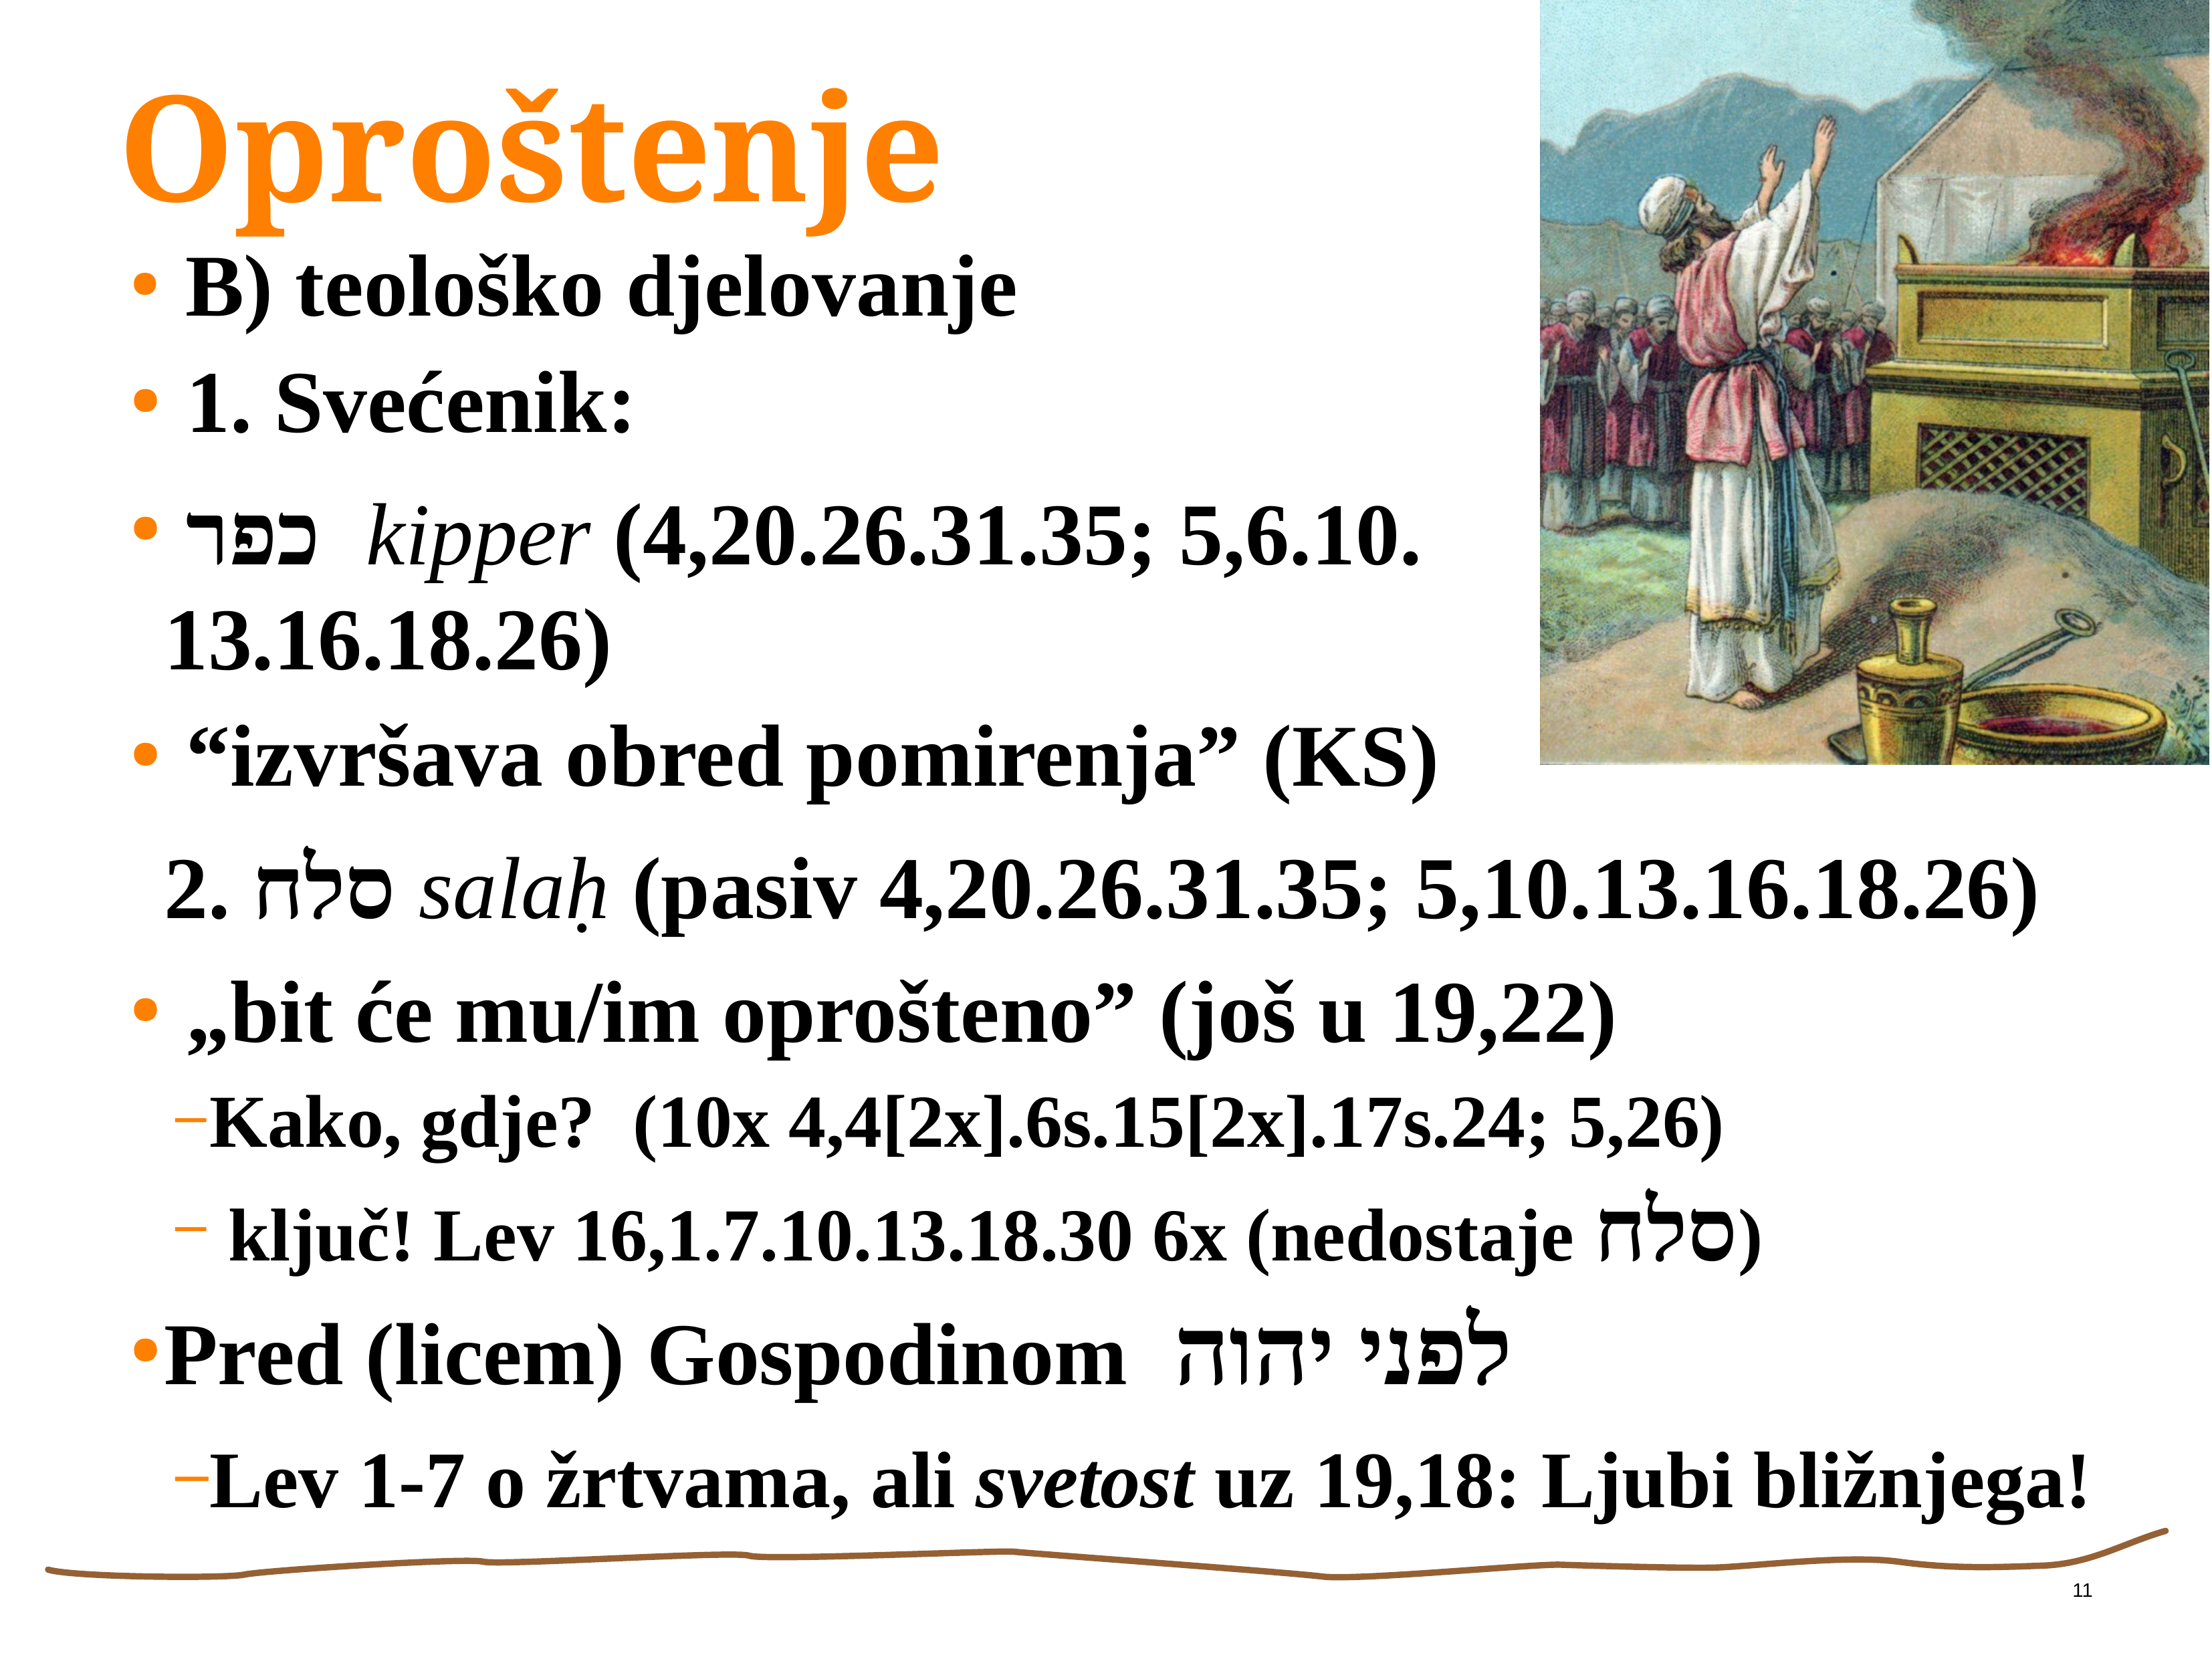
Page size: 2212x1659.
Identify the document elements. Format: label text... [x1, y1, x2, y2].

picture [1540, 0, 2209, 765]
list B) teološko djelovanje 1. Svećenik: כפר kipper (4,20.26.31.35; 5,6.10. 13.16.18.26) “izvršava obred pomirenja” (KS) 2. סלח salaḥ (pasiv 4,20.26.31.35; 5,10.13.16.18.26) „bit će mu/im oprošteno” (još u 19,22) Kako, gdje? (10x 4,4[2x].6s.15[2x].17s.24; 5,26) ključ! Lev 16,1.7.10.13.18.30 6x (nedostaje סלח) Pred (licem) Gospodinom לפני יהוה Lev 1-7 o žrtvama, ali svetost uz 19,18: Ljubi bližnjega! [118, 237, 2212, 1527]
title Oproštenje [118, 52, 1540, 237]
